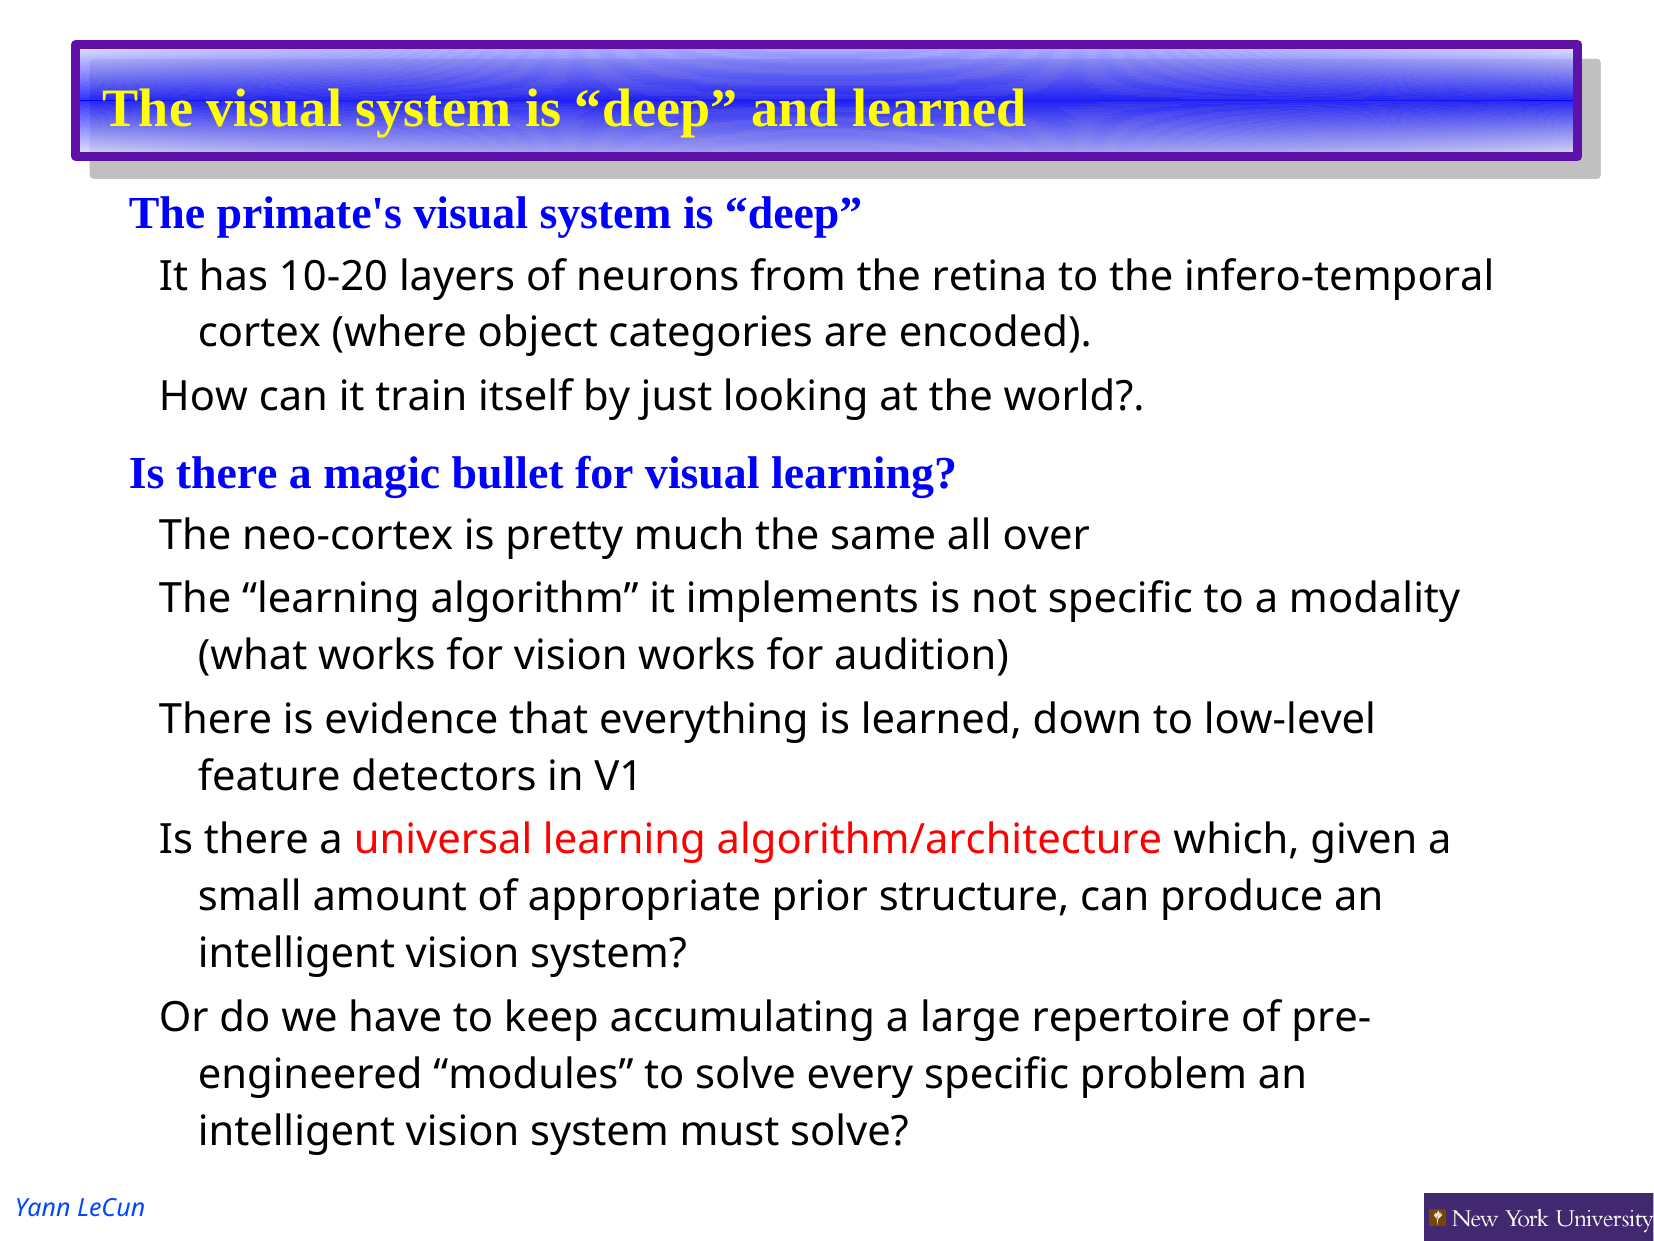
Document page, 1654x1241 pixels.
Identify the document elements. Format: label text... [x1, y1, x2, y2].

title The visual system is “deep” and learned [75, 44, 1578, 157]
picture [1424, 1193, 1654, 1241]
list The primate's visual system is “deep” It has 10-20 layers of neurons from the retina to the infero-temporal cortex (where object categories are encoded). How can it train itself by just looking at the world?. Is there a magic bullet for visual learning? The neo-cortex is pretty much the same all over The “learning algorithm” it implements is not specific to a modality (what works for vision works for audition) There is evidence that everything is learned, down to low-level feature detectors in V1 Is there a universal learning algorithm/architecture which, given a small amount of appropriate prior structure, can produce an intelligent vision system? Or do we have to keep accumulating a large repertoire of pre-engineered “modules” to solve every specific problem an intelligent vision system must solve? [128, 187, 1502, 1163]
